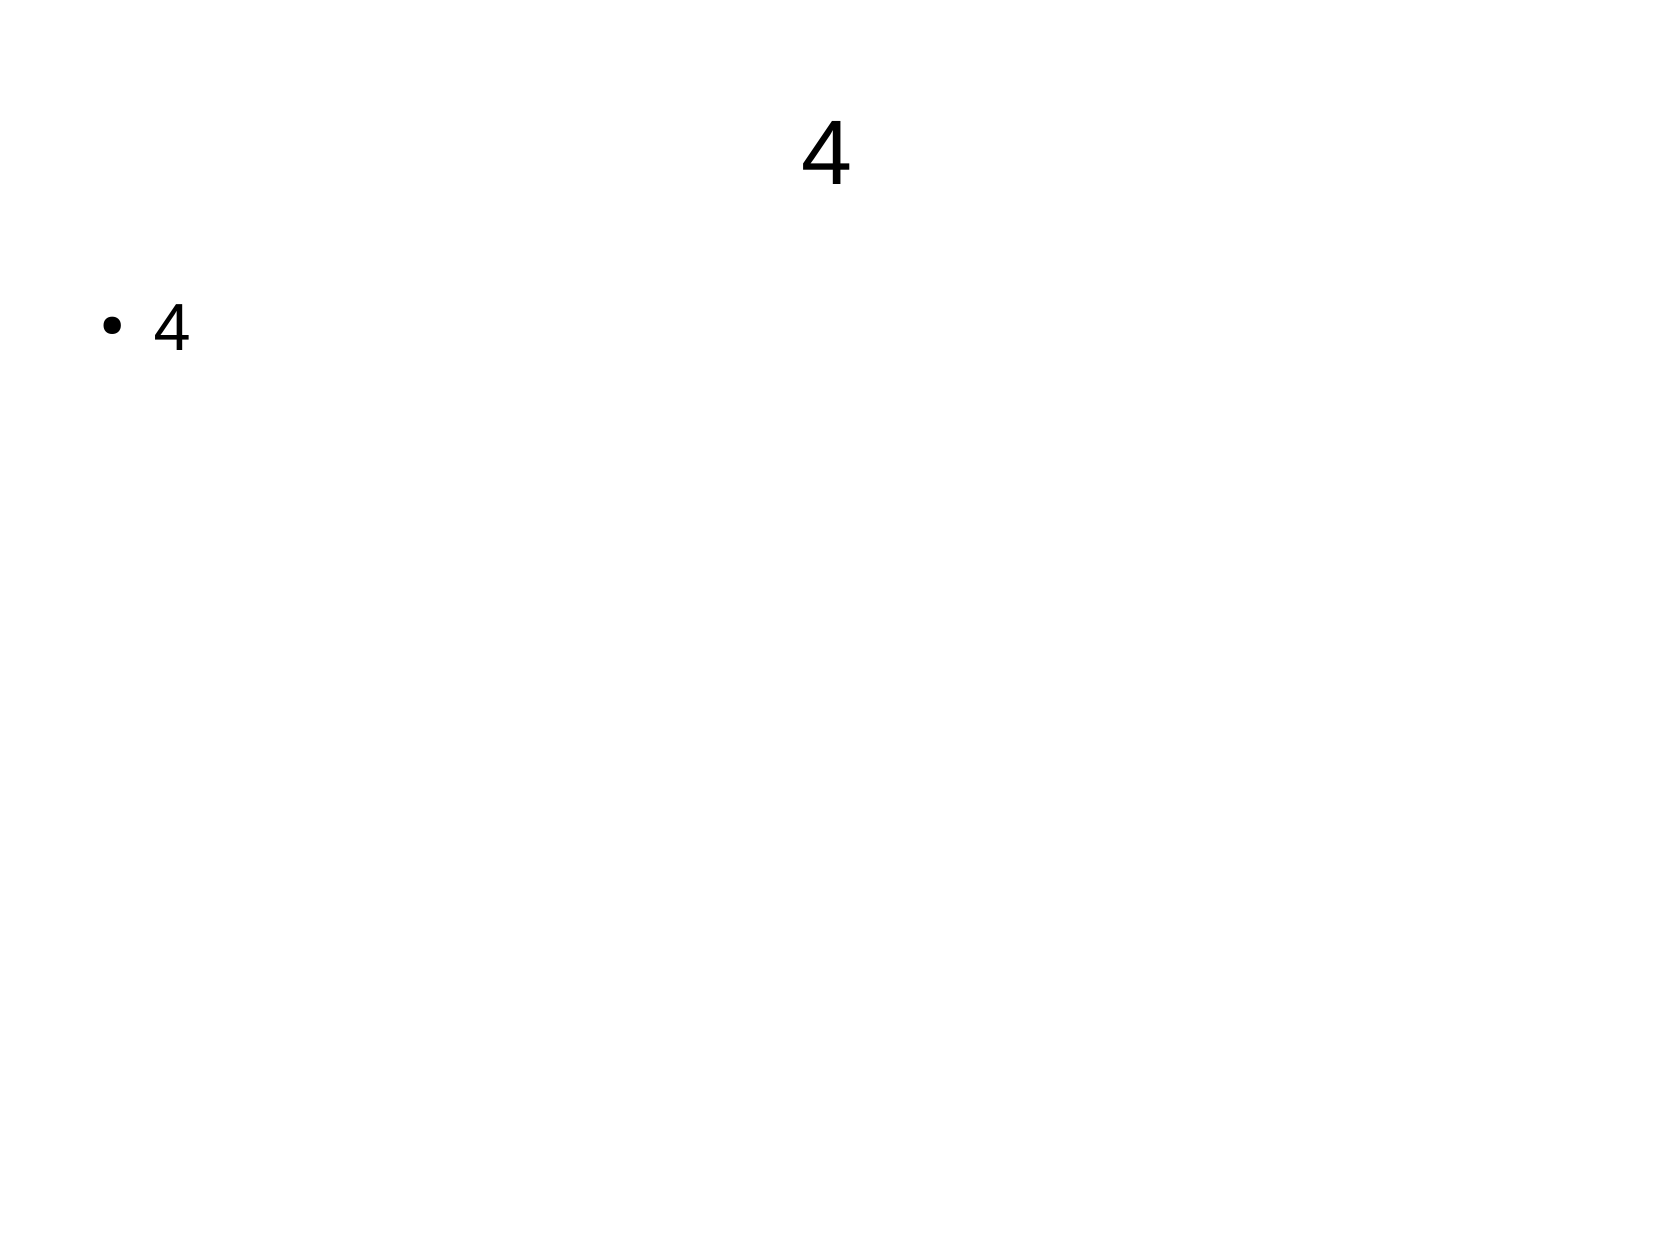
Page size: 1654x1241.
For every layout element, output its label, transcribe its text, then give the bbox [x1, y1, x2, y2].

list <number> [82, 290, 1571, 1109]
title <number> [82, 49, 1571, 257]
